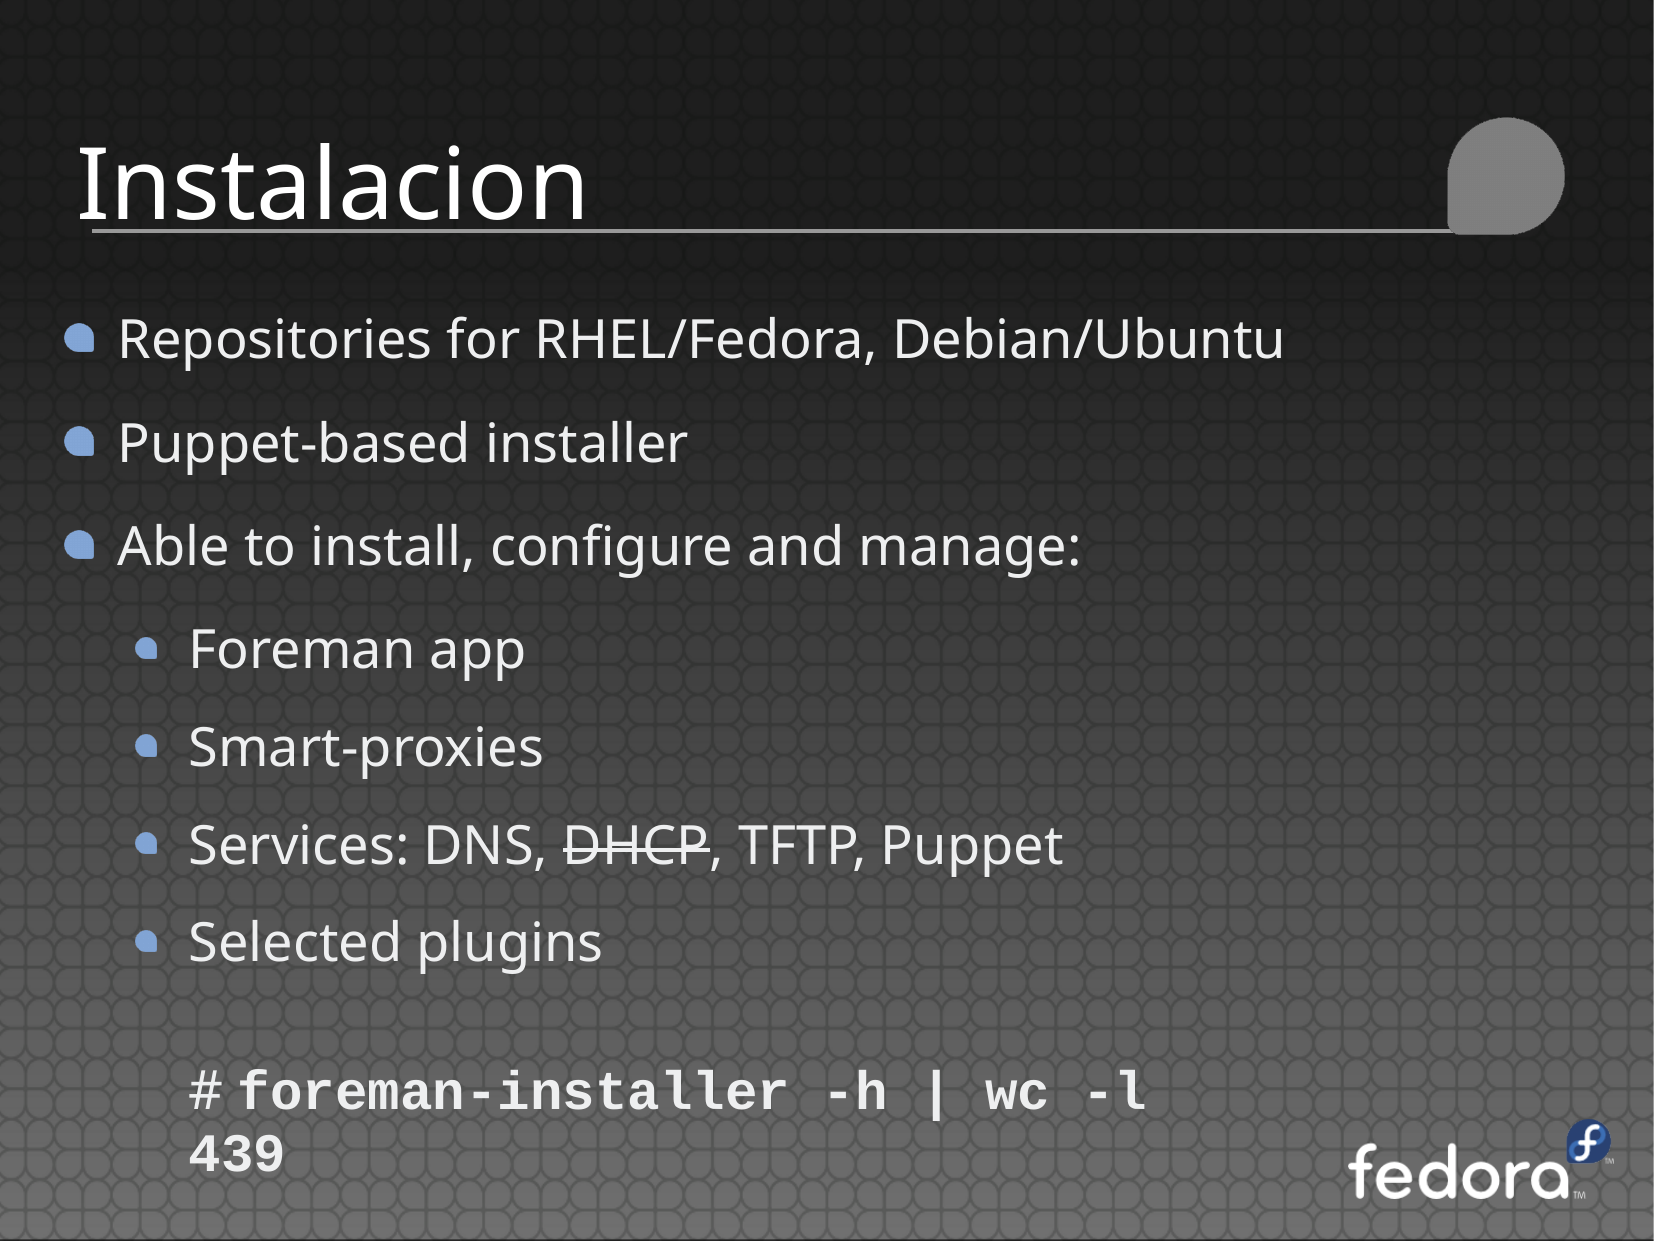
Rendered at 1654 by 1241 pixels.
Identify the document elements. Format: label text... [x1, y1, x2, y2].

list Repositories for RHEL/Fedora, Debian/Ubuntu Puppet-based installer Able to install, configure and manage: Foreman app Smart-proxies Services: DNS, DHCP, TFTP, Puppet Selected plugins # foreman-installer -h | wc -l 439 [46, 300, 1536, 1174]
title Instalacion [76, 112, 1566, 249]
picture [0, 0, 1654, 1241]
